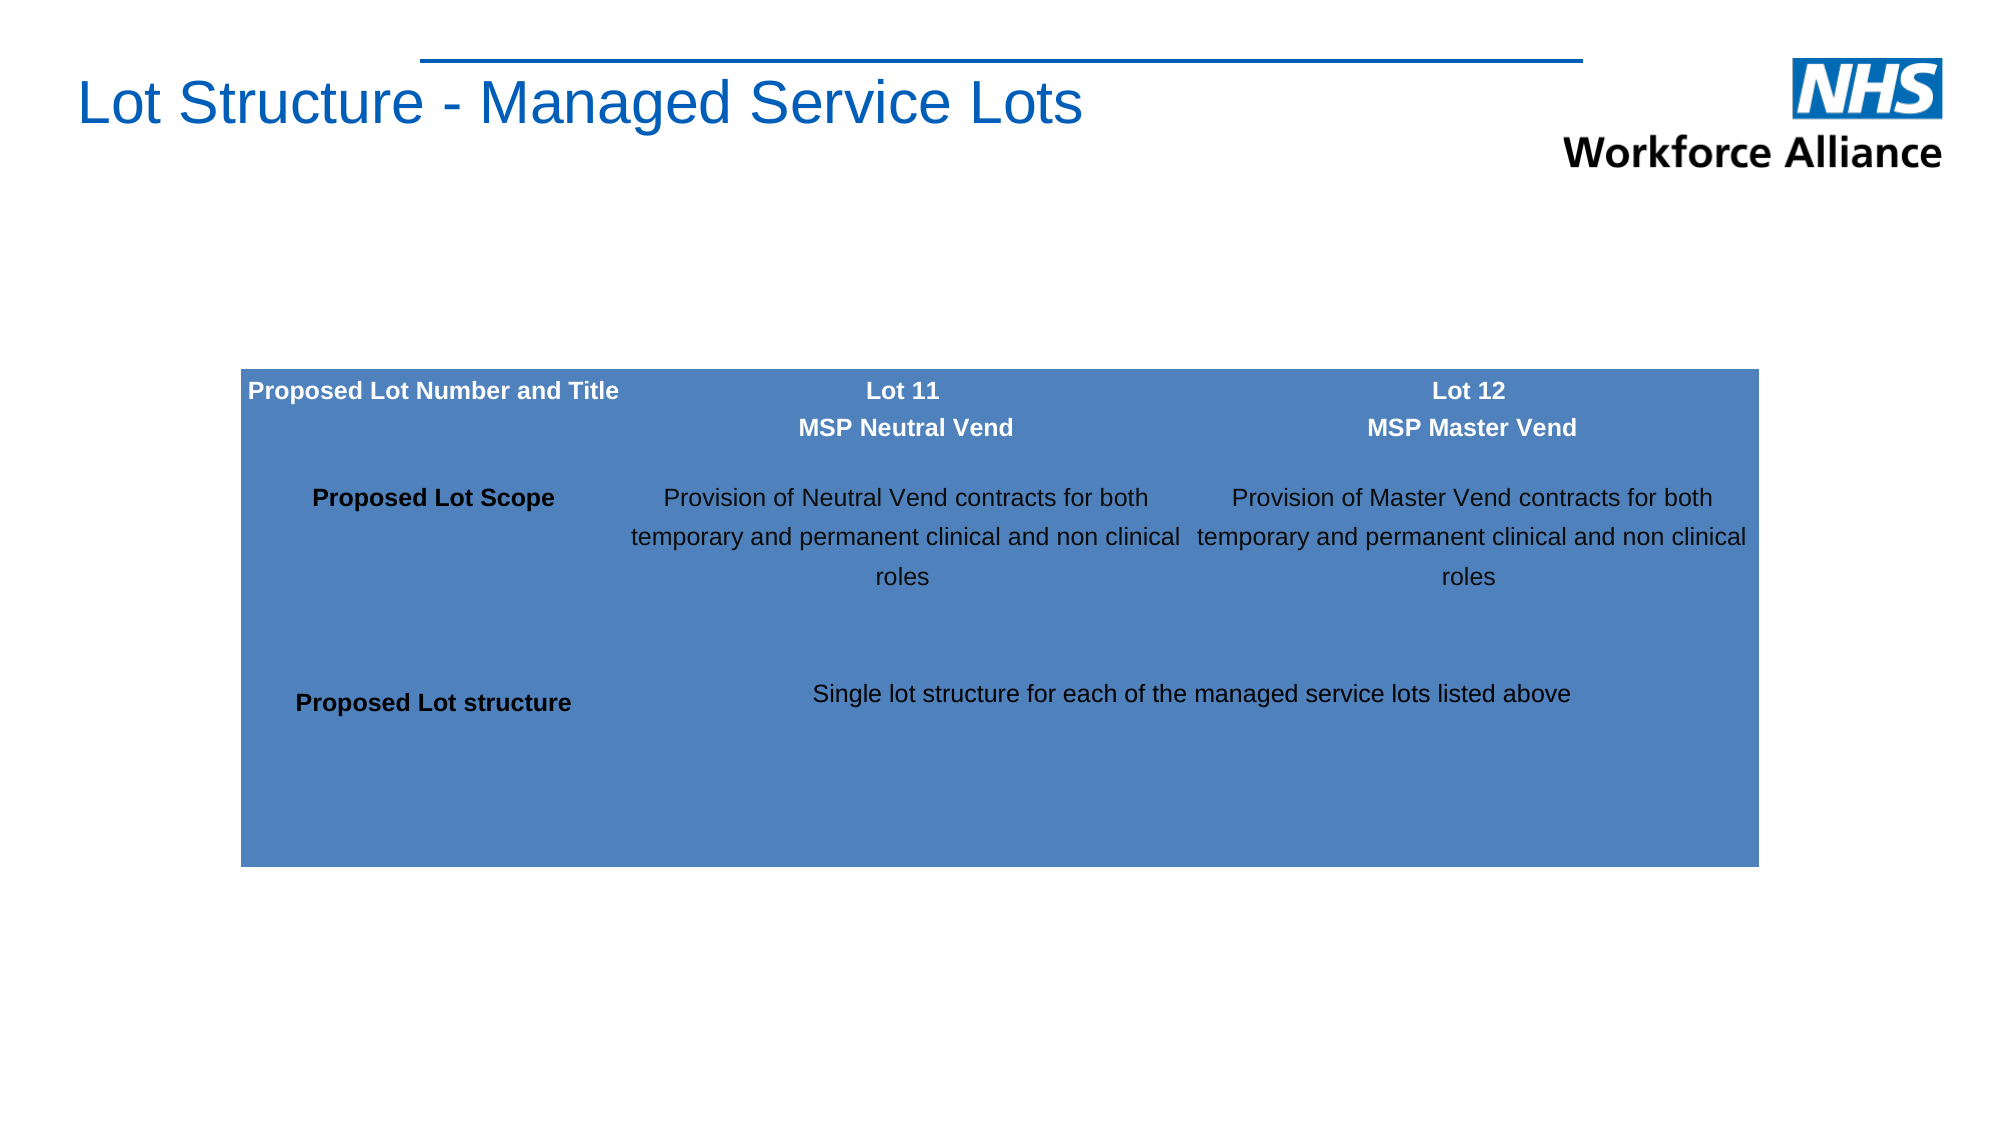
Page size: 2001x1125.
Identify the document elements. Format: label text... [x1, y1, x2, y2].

table_cell Provision of Master Vend contracts for both temporary and permanent clinical and non clinical roles [1186, 473, 1759, 680]
table_cell Single lot structure for each of the managed service lots listed above [627, 680, 1759, 867]
table_header Lot 11 MSP Neutral Vend [627, 369, 1186, 473]
table_header Lot 12 MSP Master Vend [1186, 369, 1759, 473]
table_cell Proposed Lot structure [241, 680, 627, 867]
list Lot Structure - Managed Service Lots [77, 63, 1950, 143]
picture [1563, 143, 1943, 168]
picture [1563, 59, 1943, 63]
table_header Proposed Lot Number and Title [241, 369, 627, 473]
table_cell Provision of Neutral Vend contracts for both temporary and permanent clinical and non clinical roles [627, 473, 1186, 680]
table_cell Proposed Lot Scope [241, 473, 627, 680]
